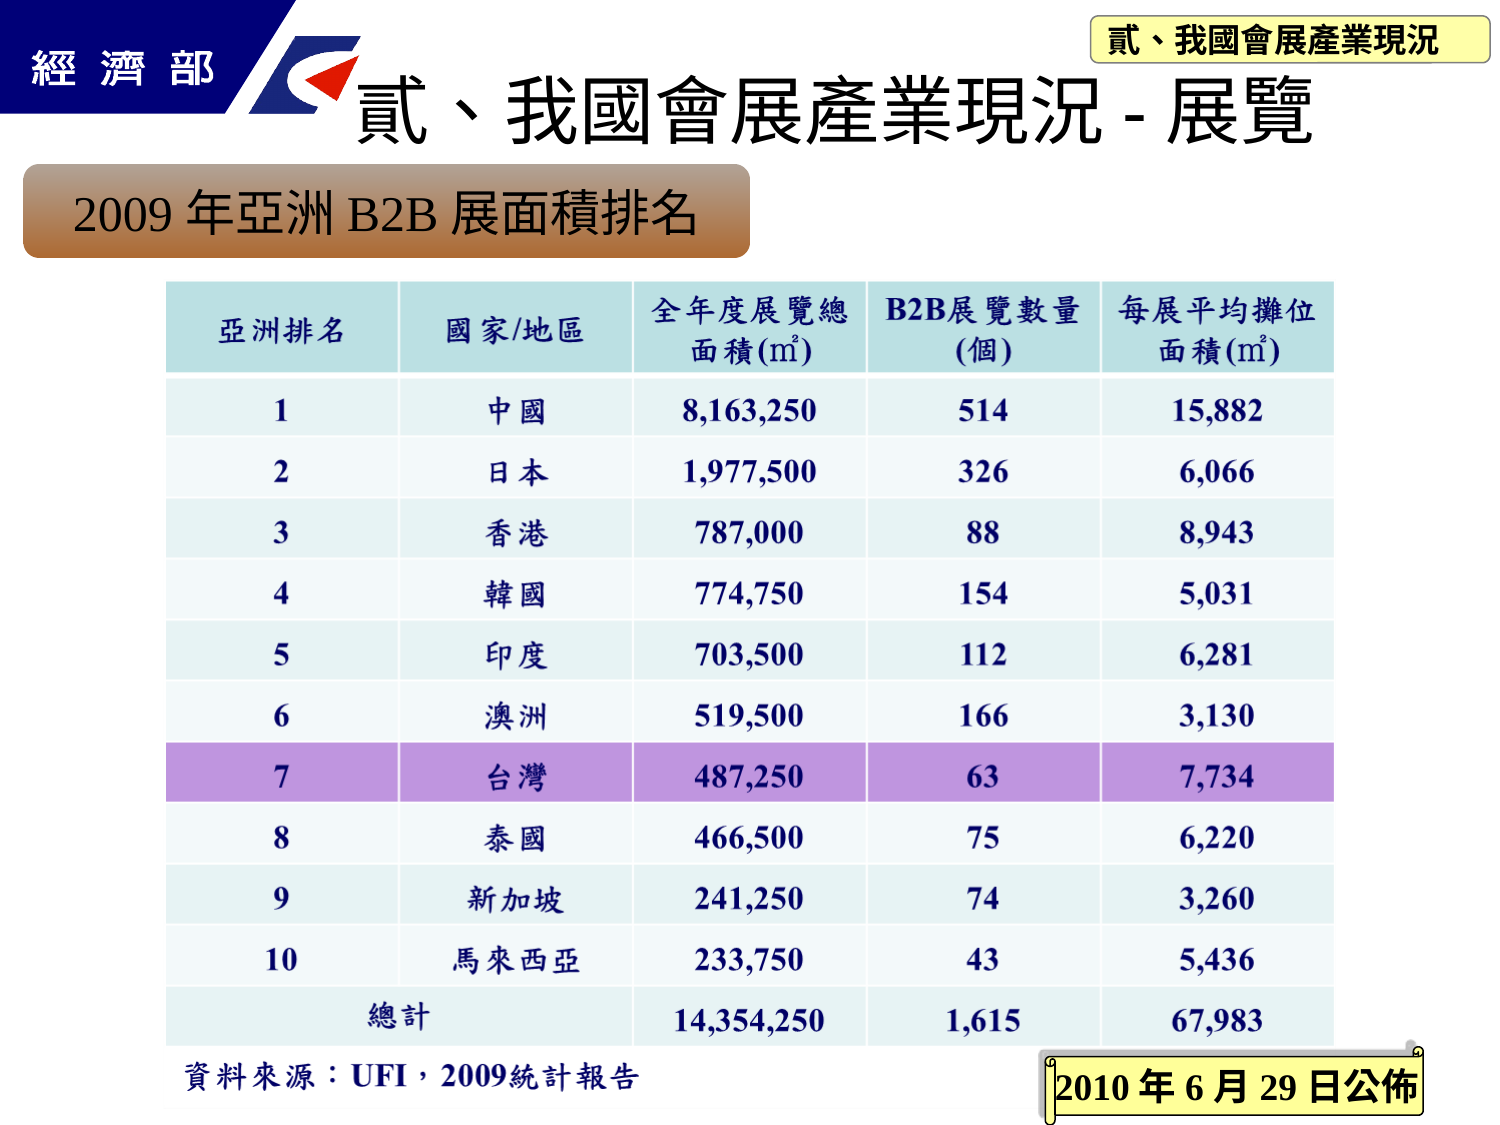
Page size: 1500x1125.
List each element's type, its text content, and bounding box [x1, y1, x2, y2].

text_box 貳、我國會展產業現況-展覽 [160, 15, 1500, 167]
text_box 2009年亞洲B2B展面積排名 [23, 164, 751, 258]
text_box 貳、我國會展產業現況 [1090, 15, 1491, 63]
text_box 2010年6月29日公佈 [1045, 1046, 1424, 1125]
picture [159, 277, 1338, 1115]
